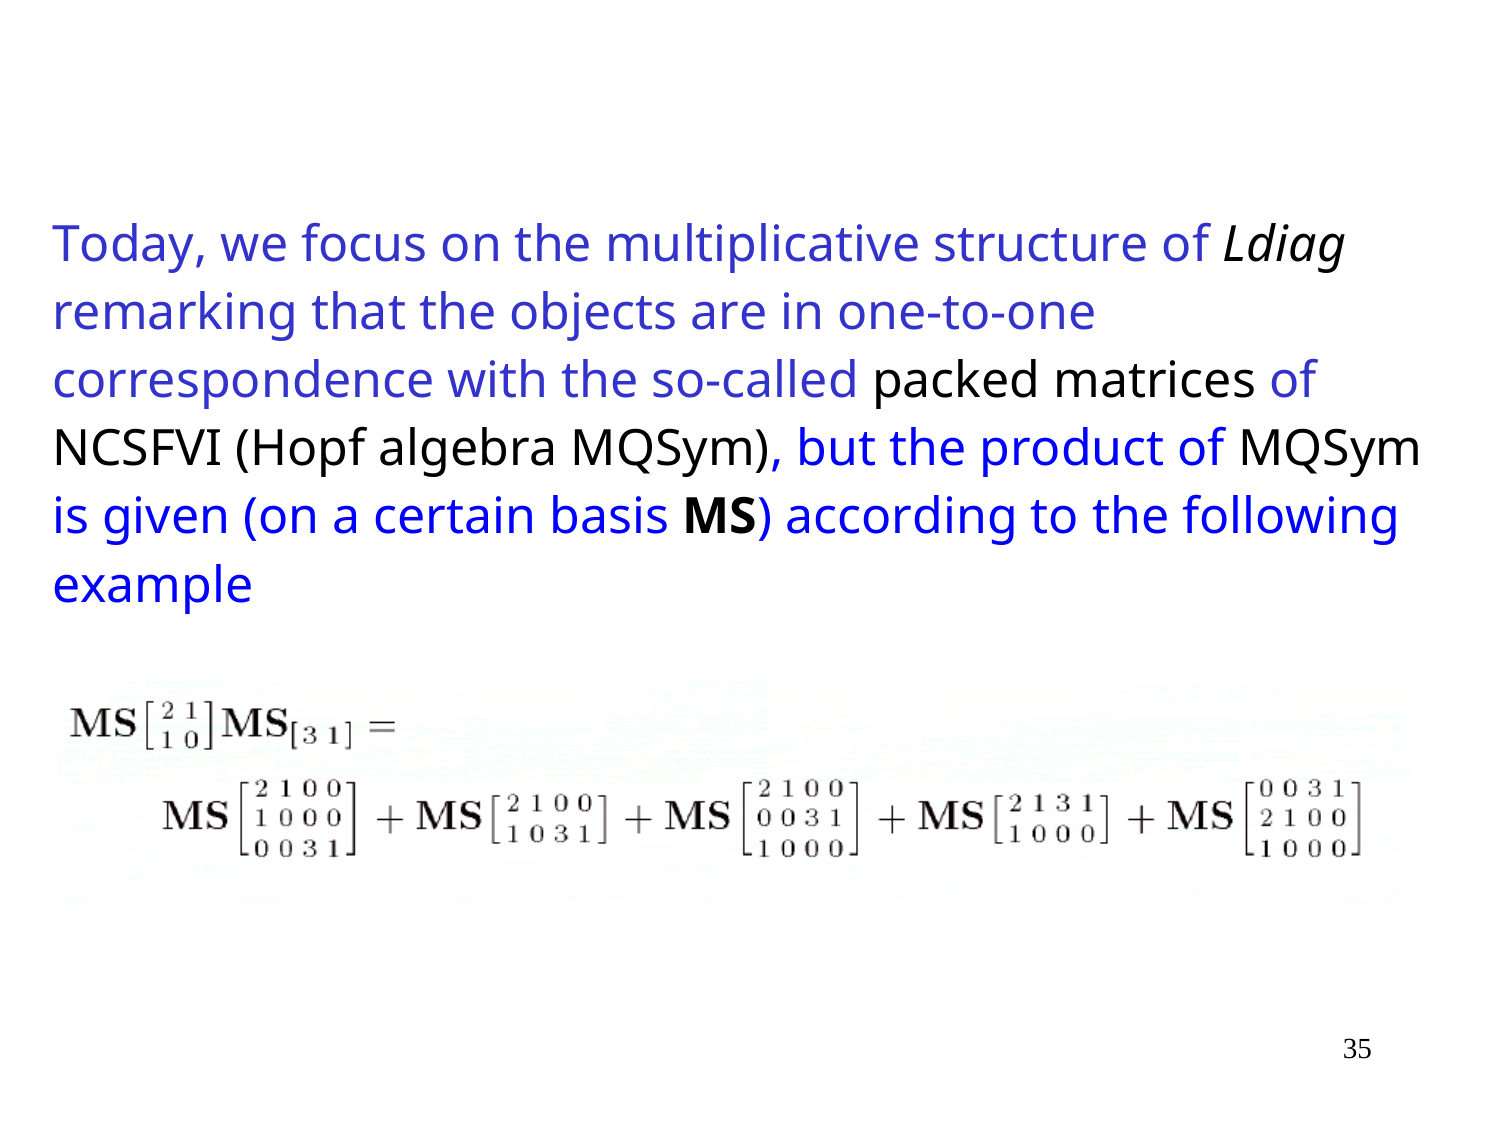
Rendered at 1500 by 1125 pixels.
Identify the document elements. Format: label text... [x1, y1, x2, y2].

picture [57, 681, 1412, 904]
text_box Today, we focus on the multiplicative structure of Ldiag remarking that the objects are in one-to-one correspondence with the so-called packed matrices of NCSFVI (Hopf algebra MQSym), but the product of MQSym is given (on a certain basis MS) according to the following example [37, 199, 1438, 625]
